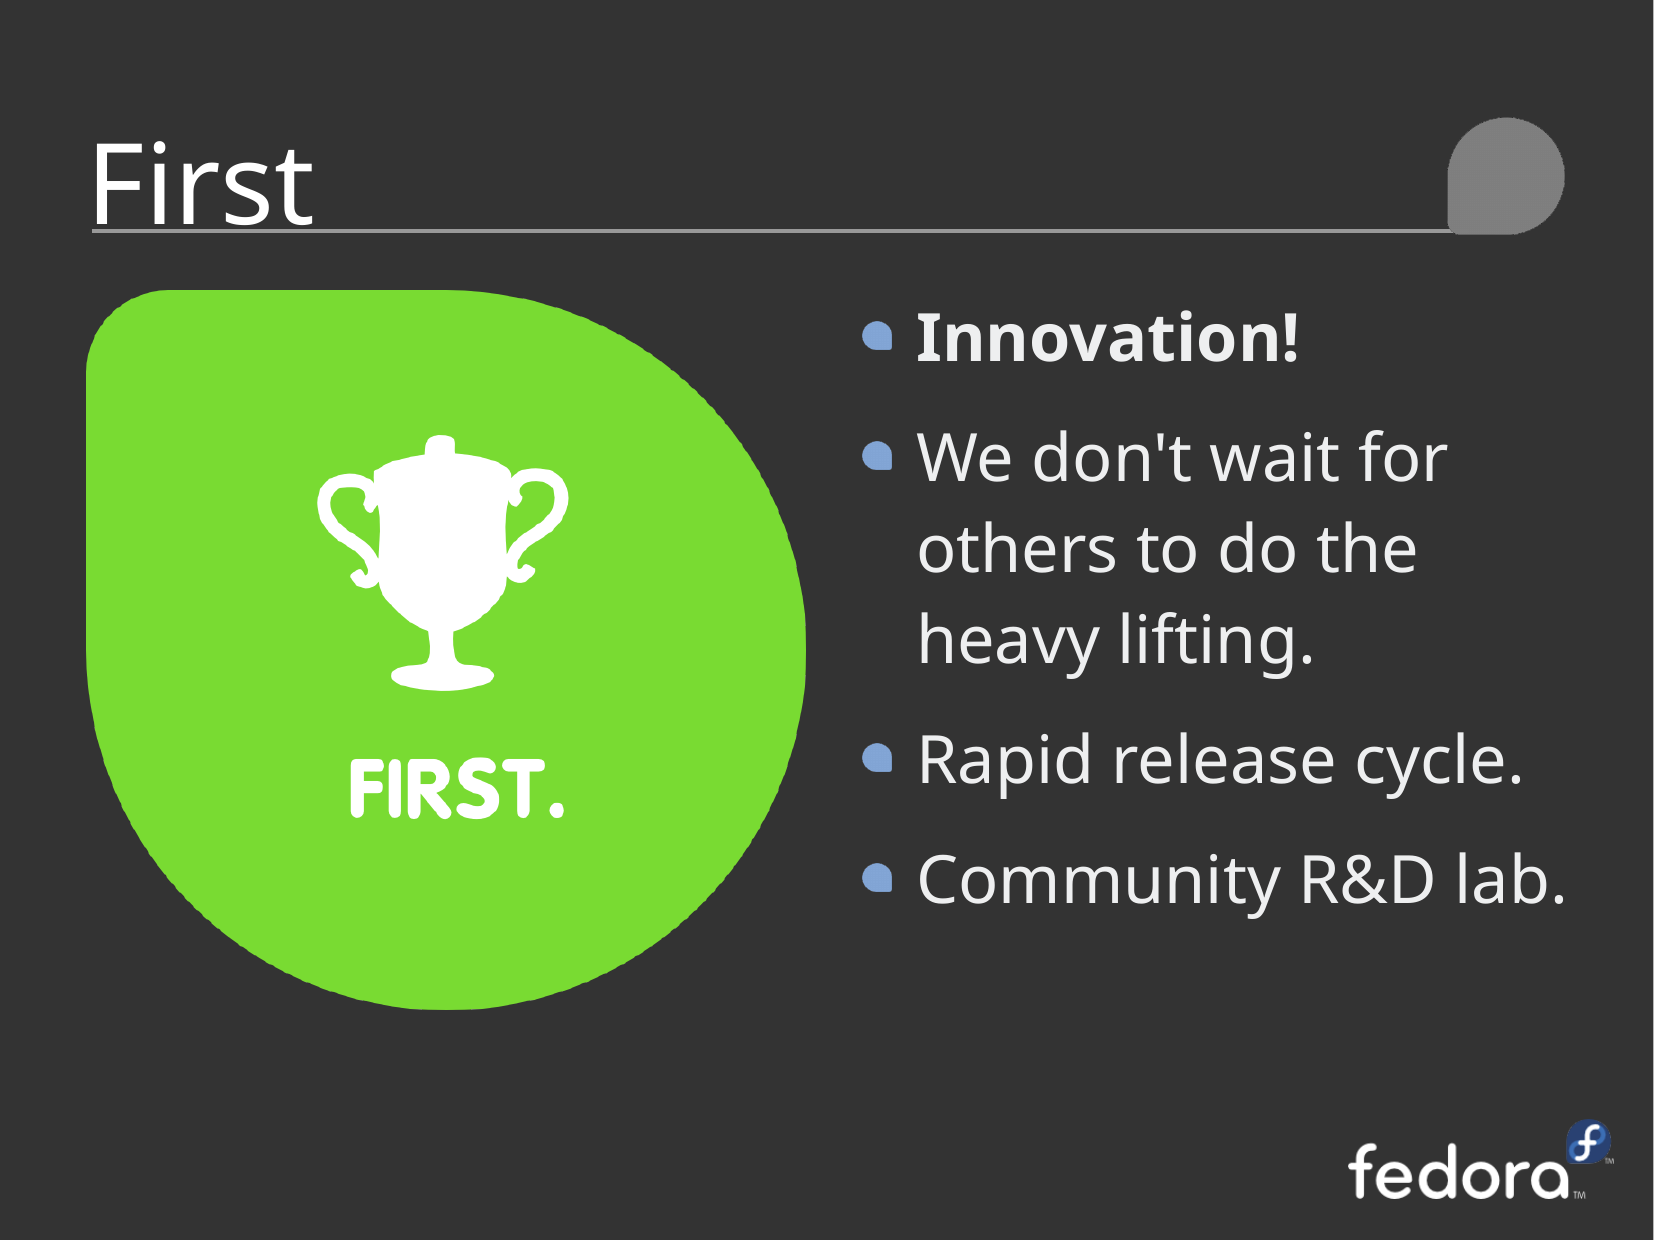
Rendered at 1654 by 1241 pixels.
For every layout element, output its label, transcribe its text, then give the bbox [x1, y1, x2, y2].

picture [1348, 1119, 1614, 1199]
picture [86, 290, 806, 1010]
list Innovation! We don't wait for others to do the heavy lifting. Rapid release cycle. Community R&D lab. [845, 290, 1572, 1010]
title First [86, 111, 1575, 250]
